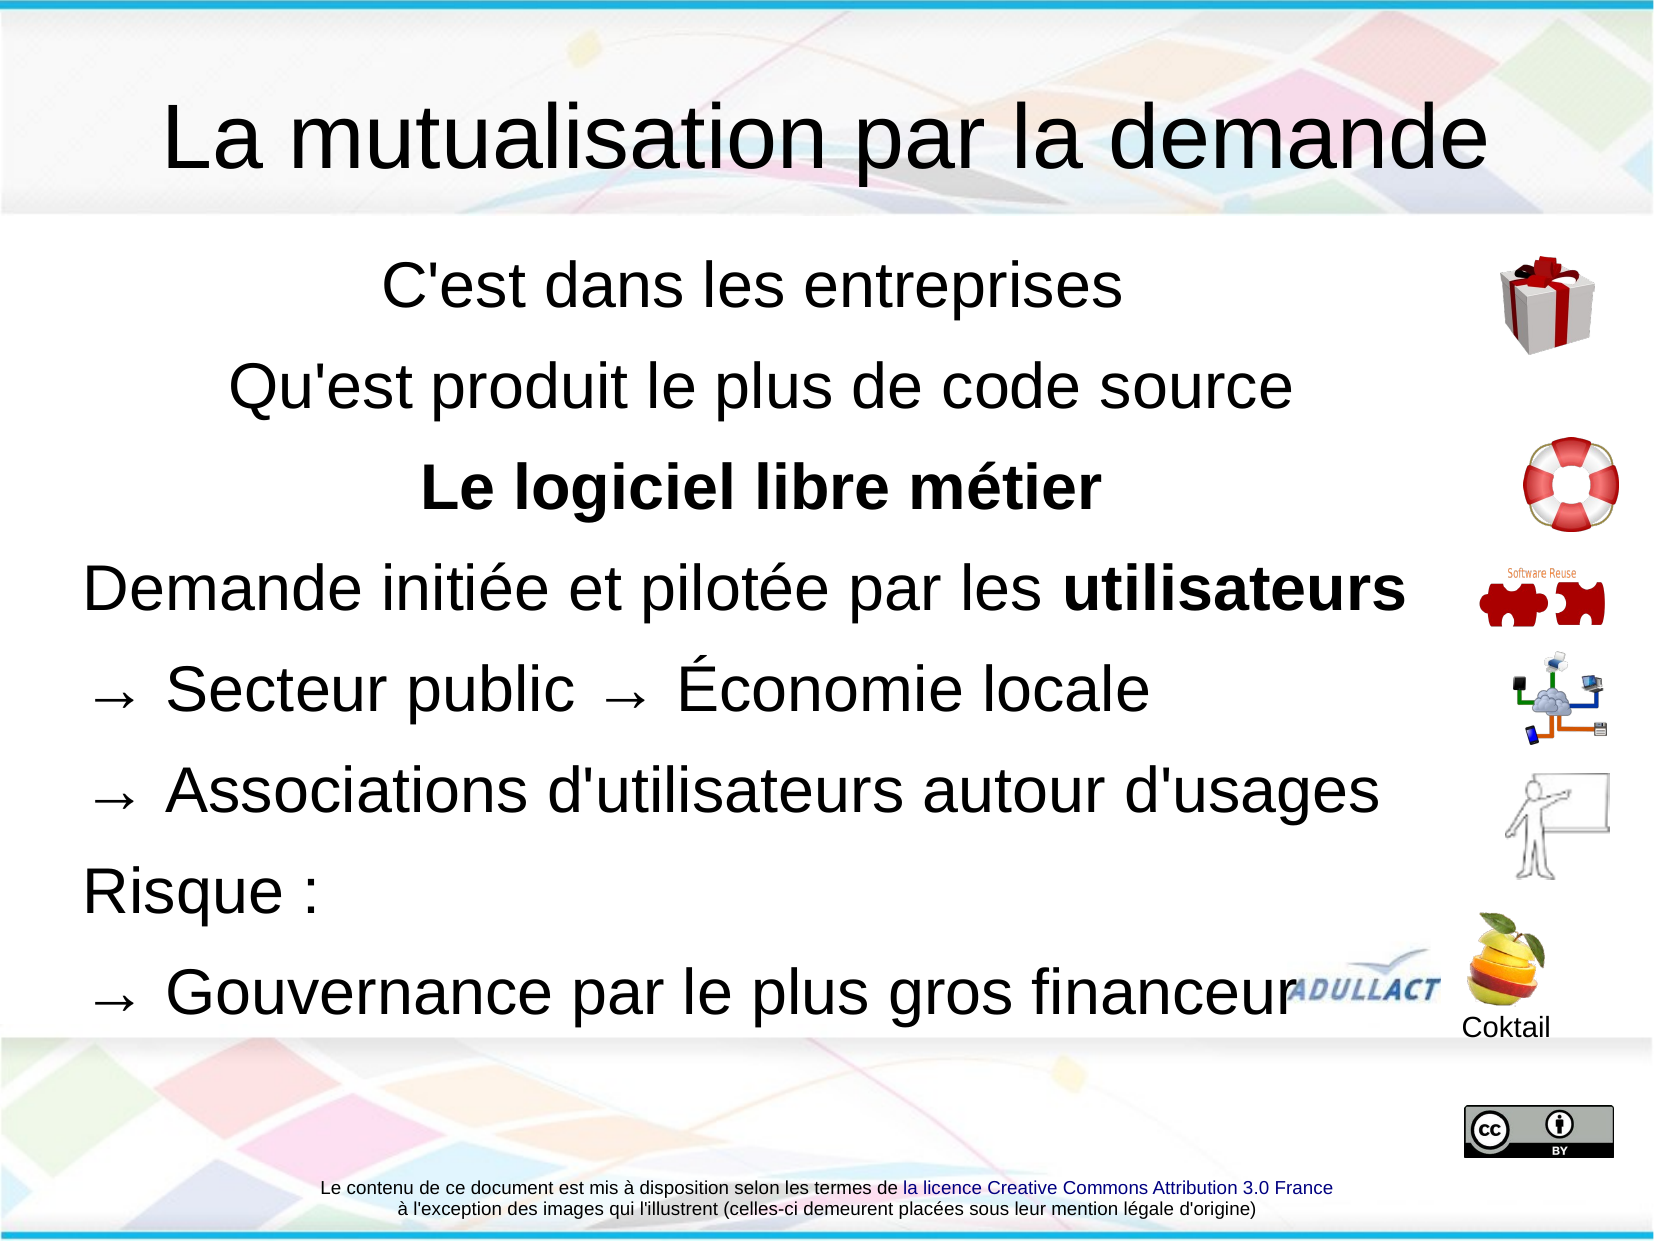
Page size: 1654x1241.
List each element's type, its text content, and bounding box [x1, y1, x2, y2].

picture [0, 0, 1654, 216]
picture [1523, 437, 1619, 532]
picture [1460, 909, 1548, 1003]
title La mutualisation par la demande [82, 49, 1571, 225]
picture [1476, 566, 1608, 628]
list C'est dans les entreprises Qu'est produit le plus de code source Le logiciel libre métier Demande initiée et pilotée par les utilisateurs → Secteur public → Économie locale → Associations d'utilisateurs autour d'usages Risque : → Gouvernance par le plus gros financeur [82, 249, 1441, 1040]
picture [1513, 651, 1607, 745]
picture [1500, 256, 1595, 355]
text_box Coktail [1446, 1003, 1577, 1052]
picture [0, 1024, 1654, 1241]
picture [1505, 773, 1610, 880]
